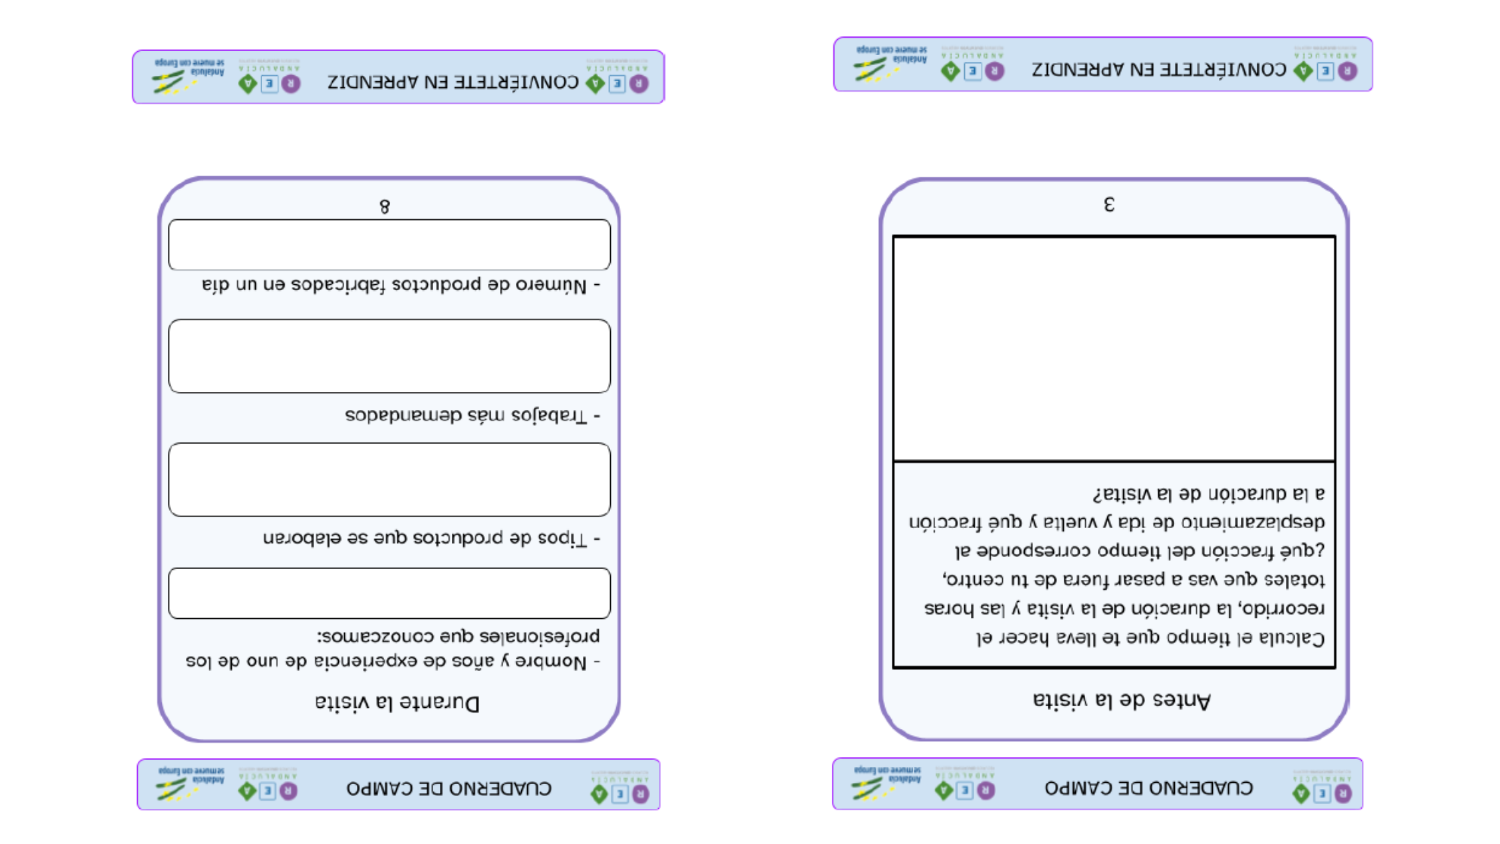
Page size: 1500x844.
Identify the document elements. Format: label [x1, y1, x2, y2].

picture [823, 25, 1380, 819]
picture [123, 25, 679, 819]
